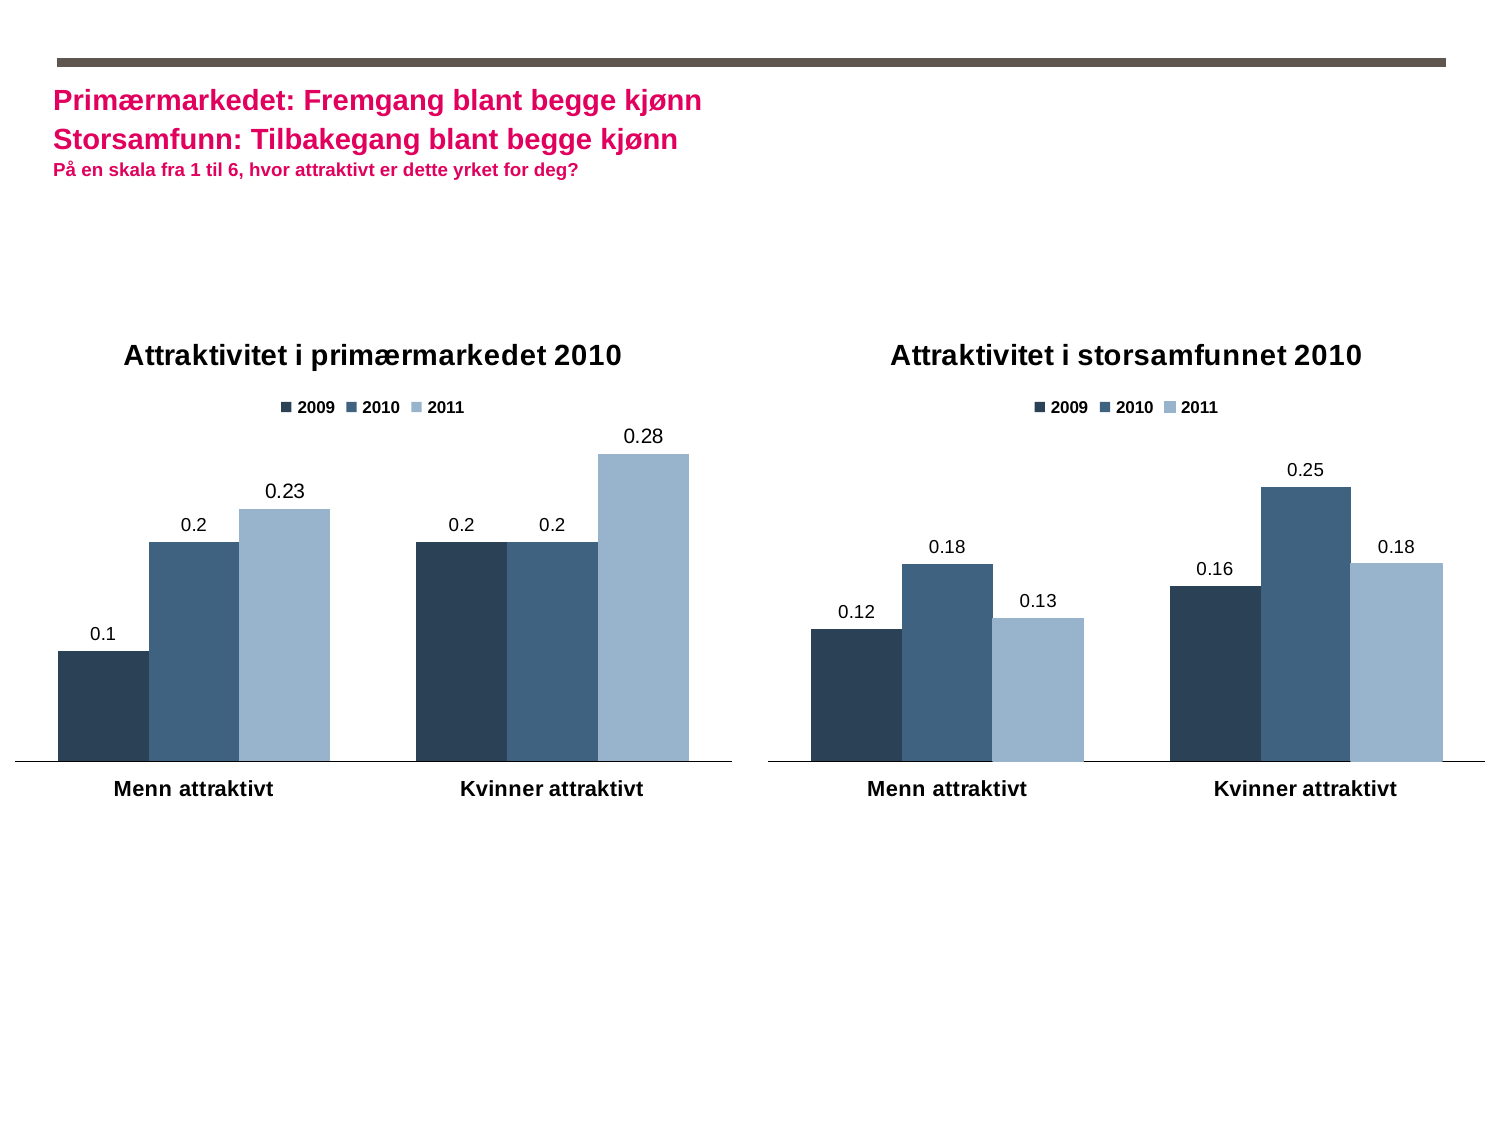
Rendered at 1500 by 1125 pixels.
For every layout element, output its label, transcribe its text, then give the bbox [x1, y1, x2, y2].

chart [753, 312, 1500, 811]
title Primærmarkedet: Fremgang blant begge kjønn Storsamfunn: Tilbakegang blant begge kjønn På en skala fra 1 til 6, hvor attraktivt er dette yrket for deg? [53, 78, 979, 141]
chart [0, 312, 747, 811]
